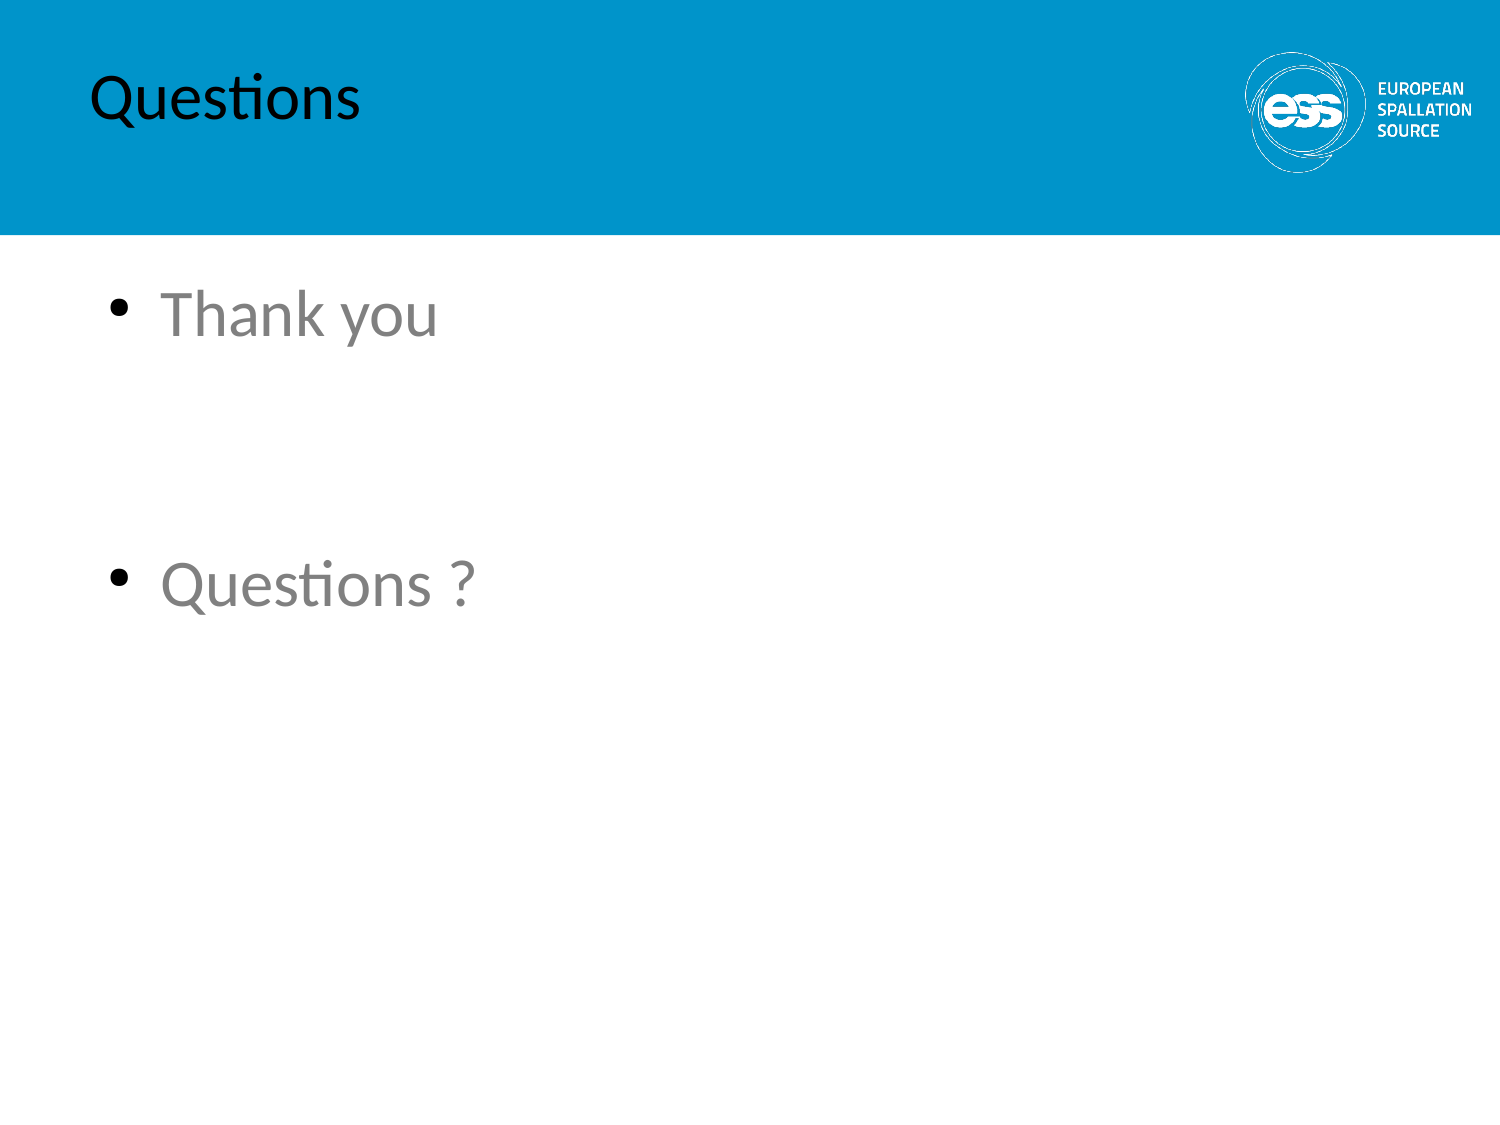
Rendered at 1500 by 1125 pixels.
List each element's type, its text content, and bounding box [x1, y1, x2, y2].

picture [1422, 125, 1428, 134]
picture [1432, 125, 1438, 136]
picture [1454, 83, 1458, 94]
picture [1400, 83, 1407, 94]
picture [1423, 83, 1430, 94]
picture [1264, 94, 1342, 127]
picture [1443, 86, 1450, 93]
title Questions [75, 45, 1247, 233]
picture [1398, 109, 1406, 115]
picture [1409, 104, 1415, 115]
picture [1418, 104, 1423, 115]
list Thank you Questions ? [75, 262, 1425, 1005]
picture [1389, 104, 1393, 115]
picture [1379, 83, 1385, 94]
picture [1436, 104, 1444, 115]
